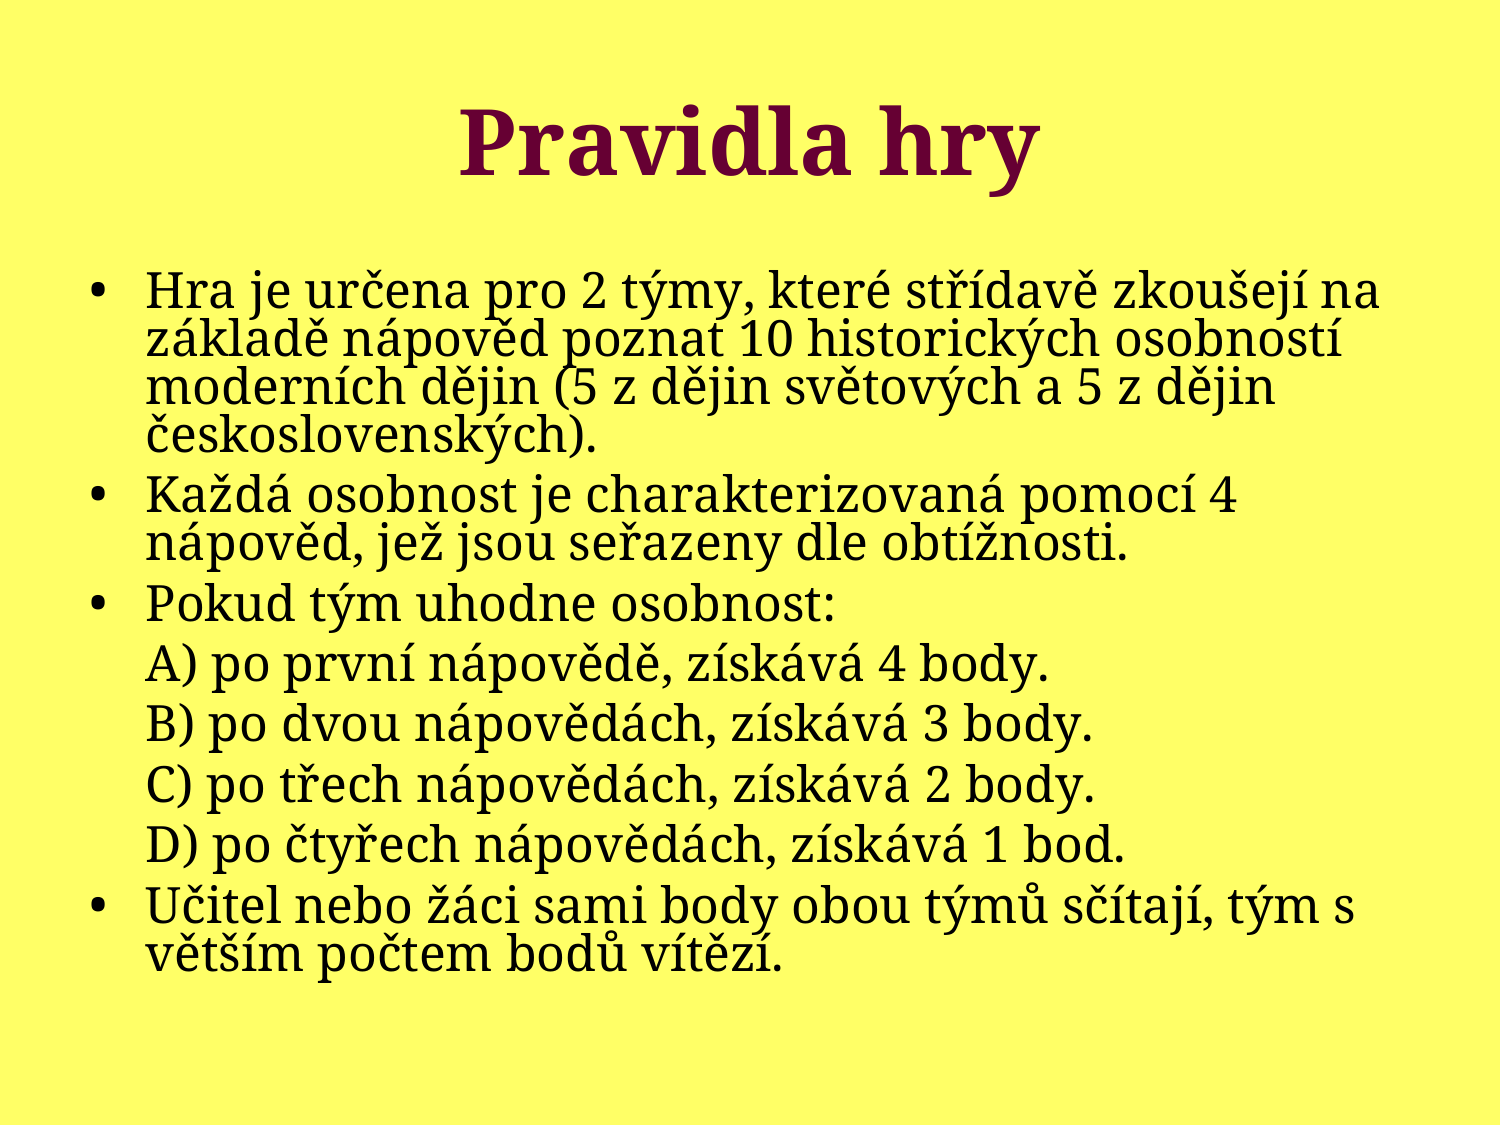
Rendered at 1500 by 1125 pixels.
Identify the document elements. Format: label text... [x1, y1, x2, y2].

title Pravidla hry [75, 45, 1426, 233]
list Hra je určena pro 2 týmy, které střídavě zkoušejí na základě nápověd poznat 10 historických osobností moderních dějin (5 z dějin světových a 5 z dějin československých). Každá osobnost je charakterizovaná pomocí 4 nápověd, jež jsou seřazeny dle obtížnosti. Pokud tým uhodne osobnost: A) po první nápovědě, získává 4 body. B) po dvou nápovědách, získává 3 body. C) po třech nápovědách, získává 2 body. D) po čtyřech nápovědách, získává 1 bod. Učitel nebo žáci sami body obou týmů sčítají, tým s větším počtem bodů vítězí. [74, 262, 1459, 1006]
